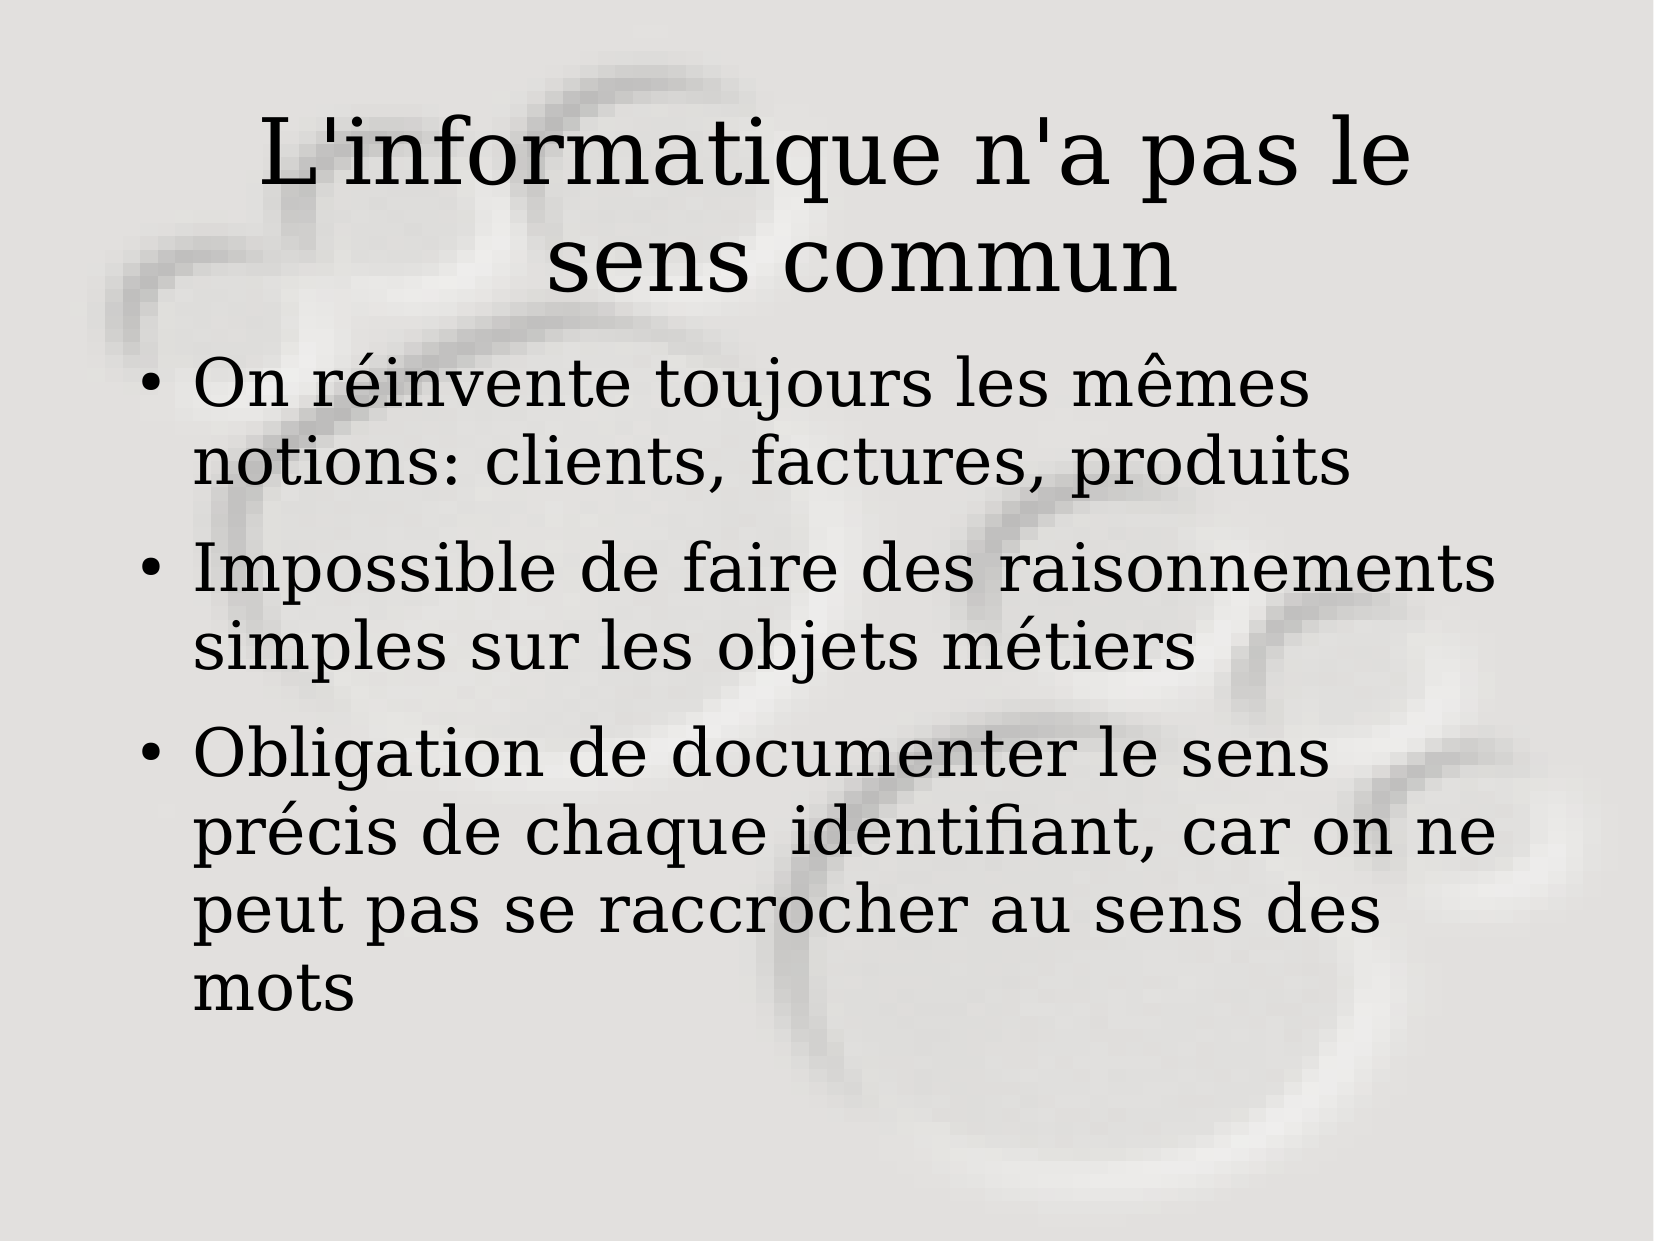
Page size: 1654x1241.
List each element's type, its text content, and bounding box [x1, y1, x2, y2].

picture [0, 0, 1654, 1241]
title L'informatique n'a pas le sens commun [121, 99, 1534, 314]
list On réinvente toujours les mêmes notions: clients, factures, produits Impossible de faire des raisonnements simples sur les objets métiers Obligation de documenter le sens précis de chaque identifiant, car on ne peut pas se raccrocher au sens des mots [121, 344, 1534, 1127]
